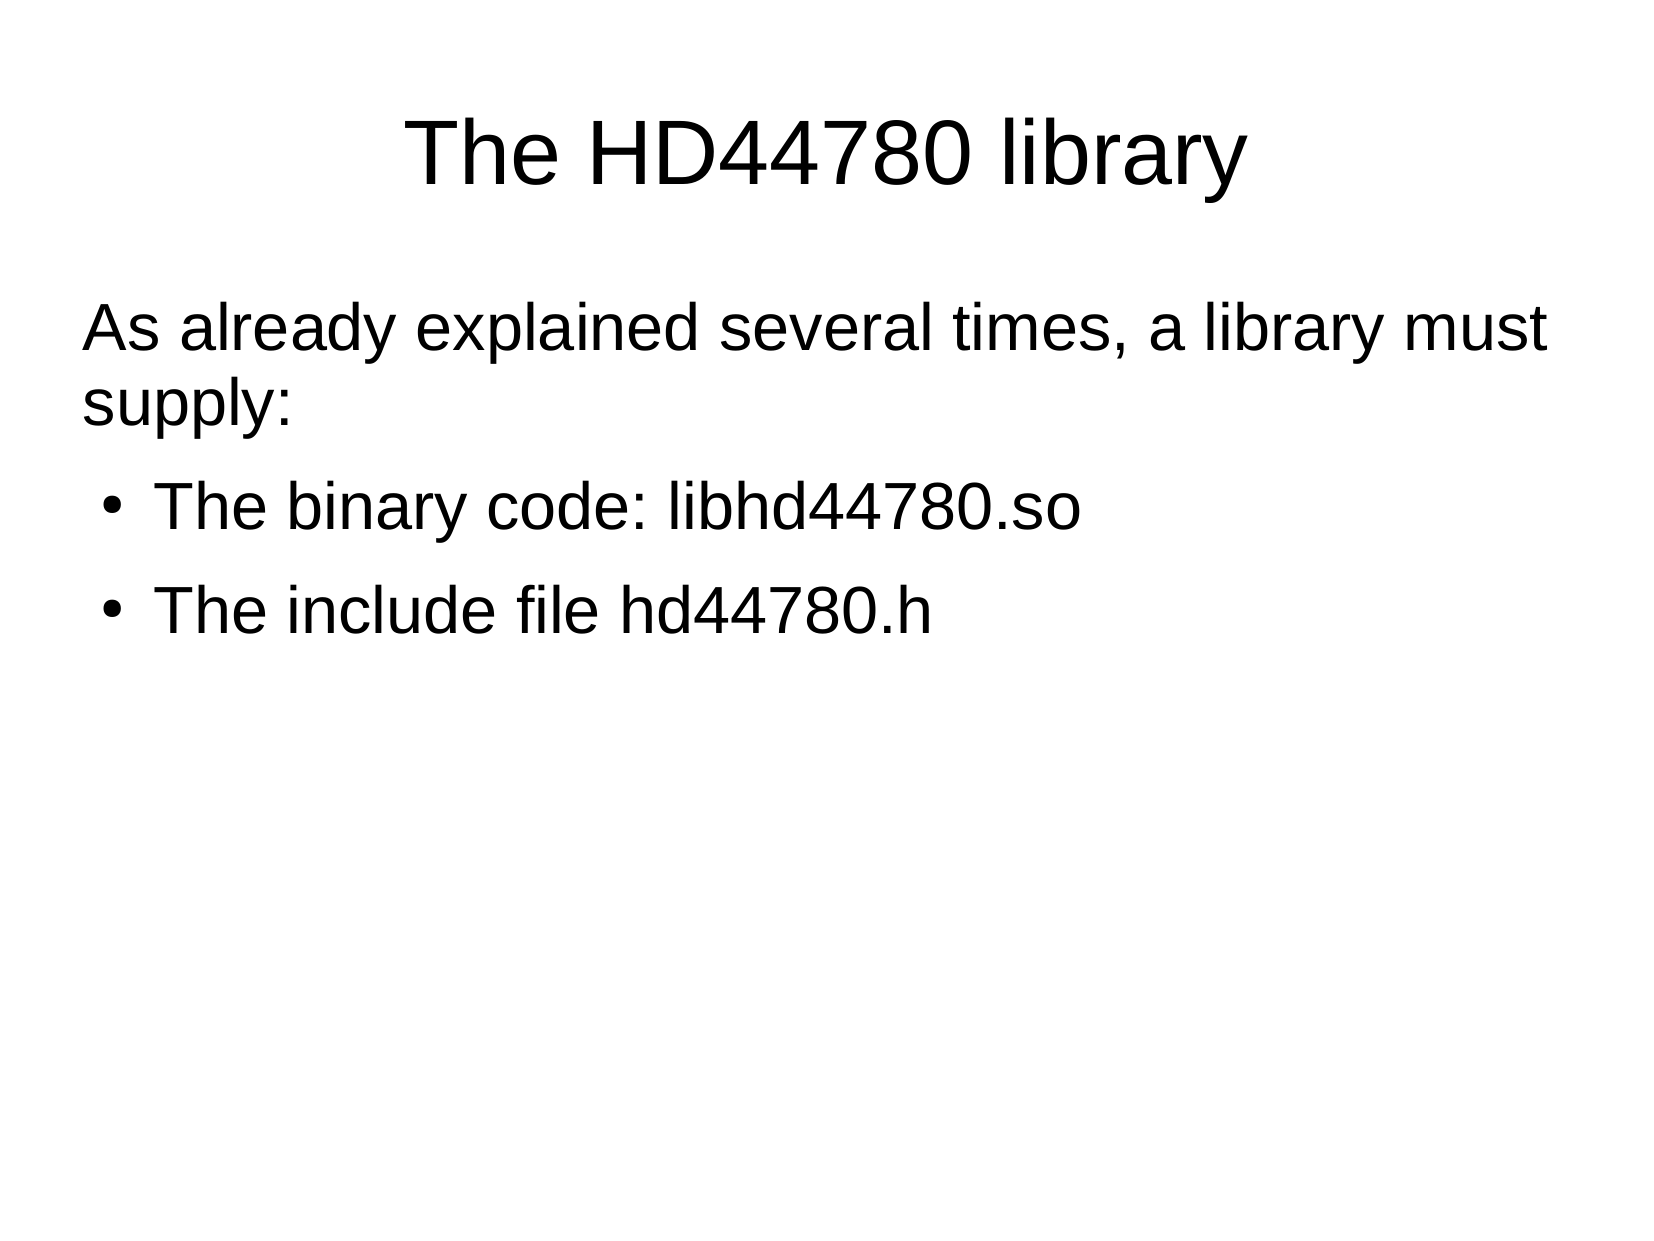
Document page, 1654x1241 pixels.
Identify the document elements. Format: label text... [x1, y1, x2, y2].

list As already explained several times, a library must supply: The binary code: libhd44780.so The include file hd44780.h [82, 290, 1571, 1010]
title The HD44780 library [82, 49, 1571, 257]
